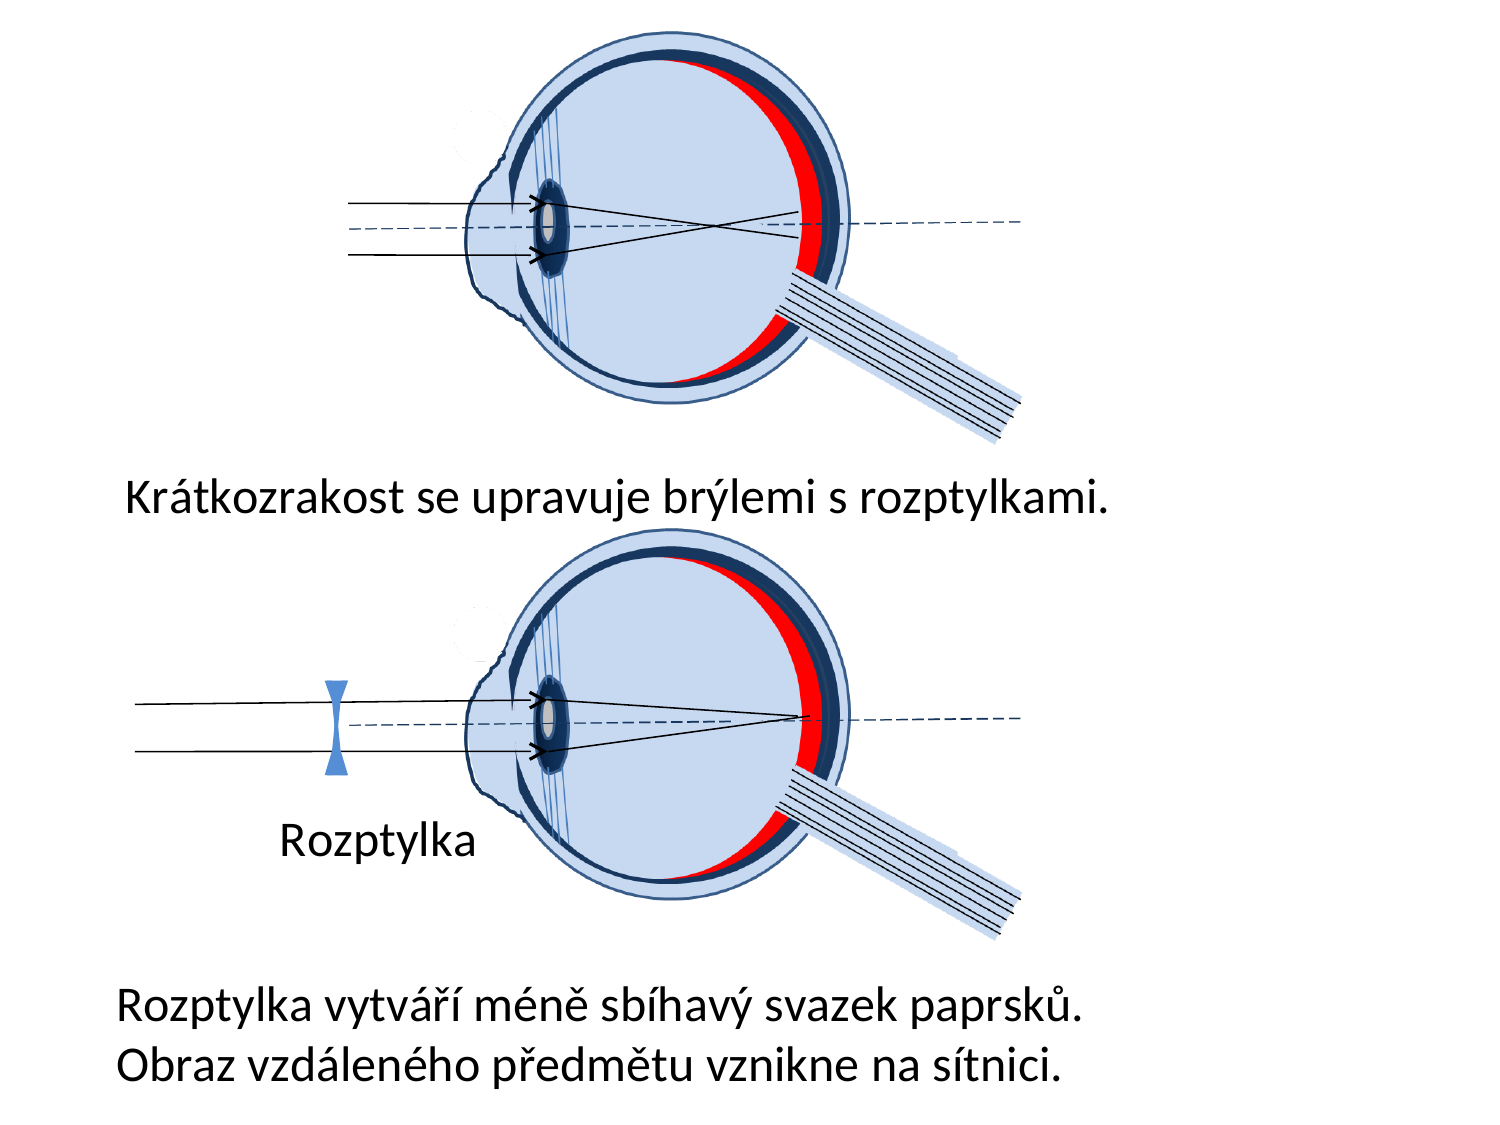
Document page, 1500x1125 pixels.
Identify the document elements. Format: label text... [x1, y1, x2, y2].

picture [348, 30, 1023, 445]
text_box Rozptylka [265, 798, 493, 875]
picture [348, 527, 1023, 942]
text_box Krátkozrakost se upravuje brýlemi s rozptylkami. [110, 456, 1127, 532]
text_box [324, 680, 349, 776]
text_box Rozptylka vytváří méně sbíhavý svazek paprsků. Obraz vzdáleného předmětu vznikne na sítnici. [101, 964, 1112, 1100]
